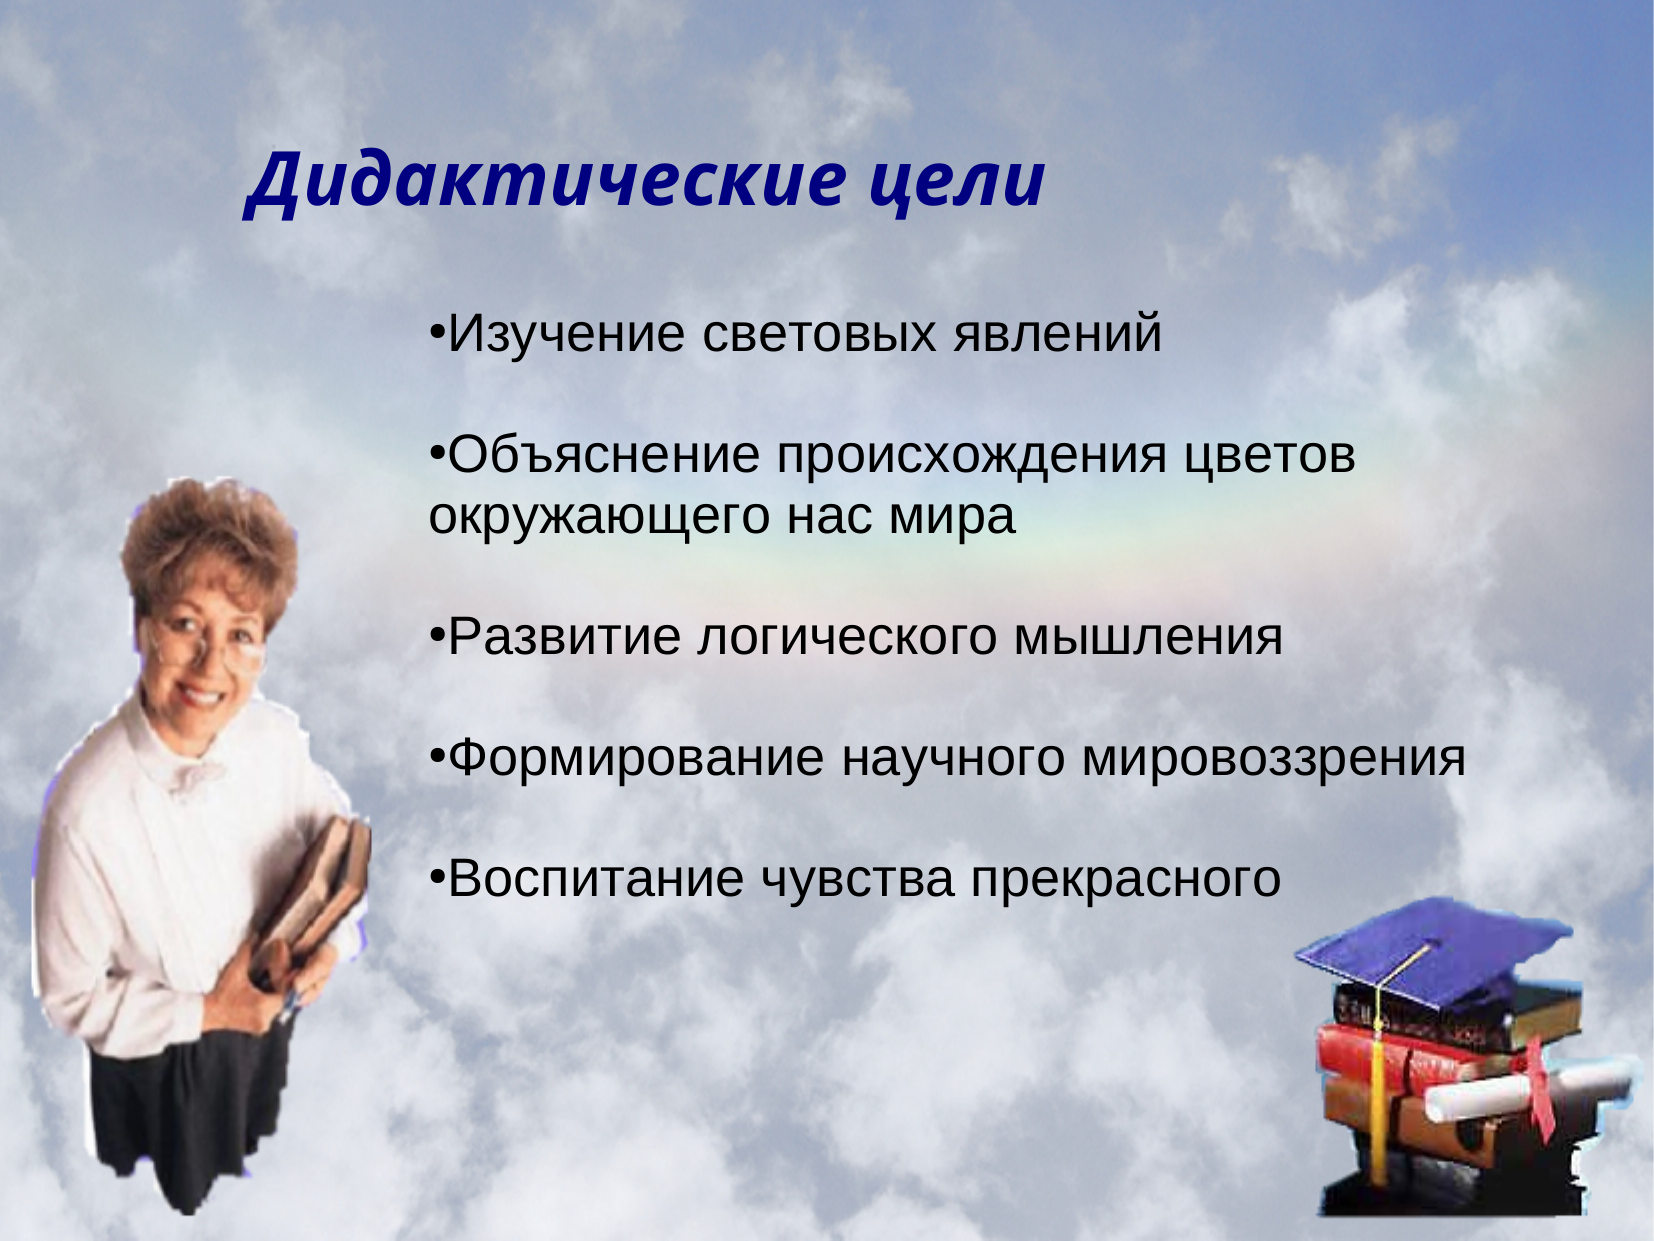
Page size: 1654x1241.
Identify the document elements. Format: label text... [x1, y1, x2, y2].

text_box Дидактические цели [235, 118, 1125, 224]
picture [0, 0, 1654, 1241]
text_box Изучение световых явлений Объяснение происхождения цветов окружающего нас мира Развитие логического мышления Формирование научного мировоззрения Воспитание чувства прекрасного [413, 295, 1654, 1037]
